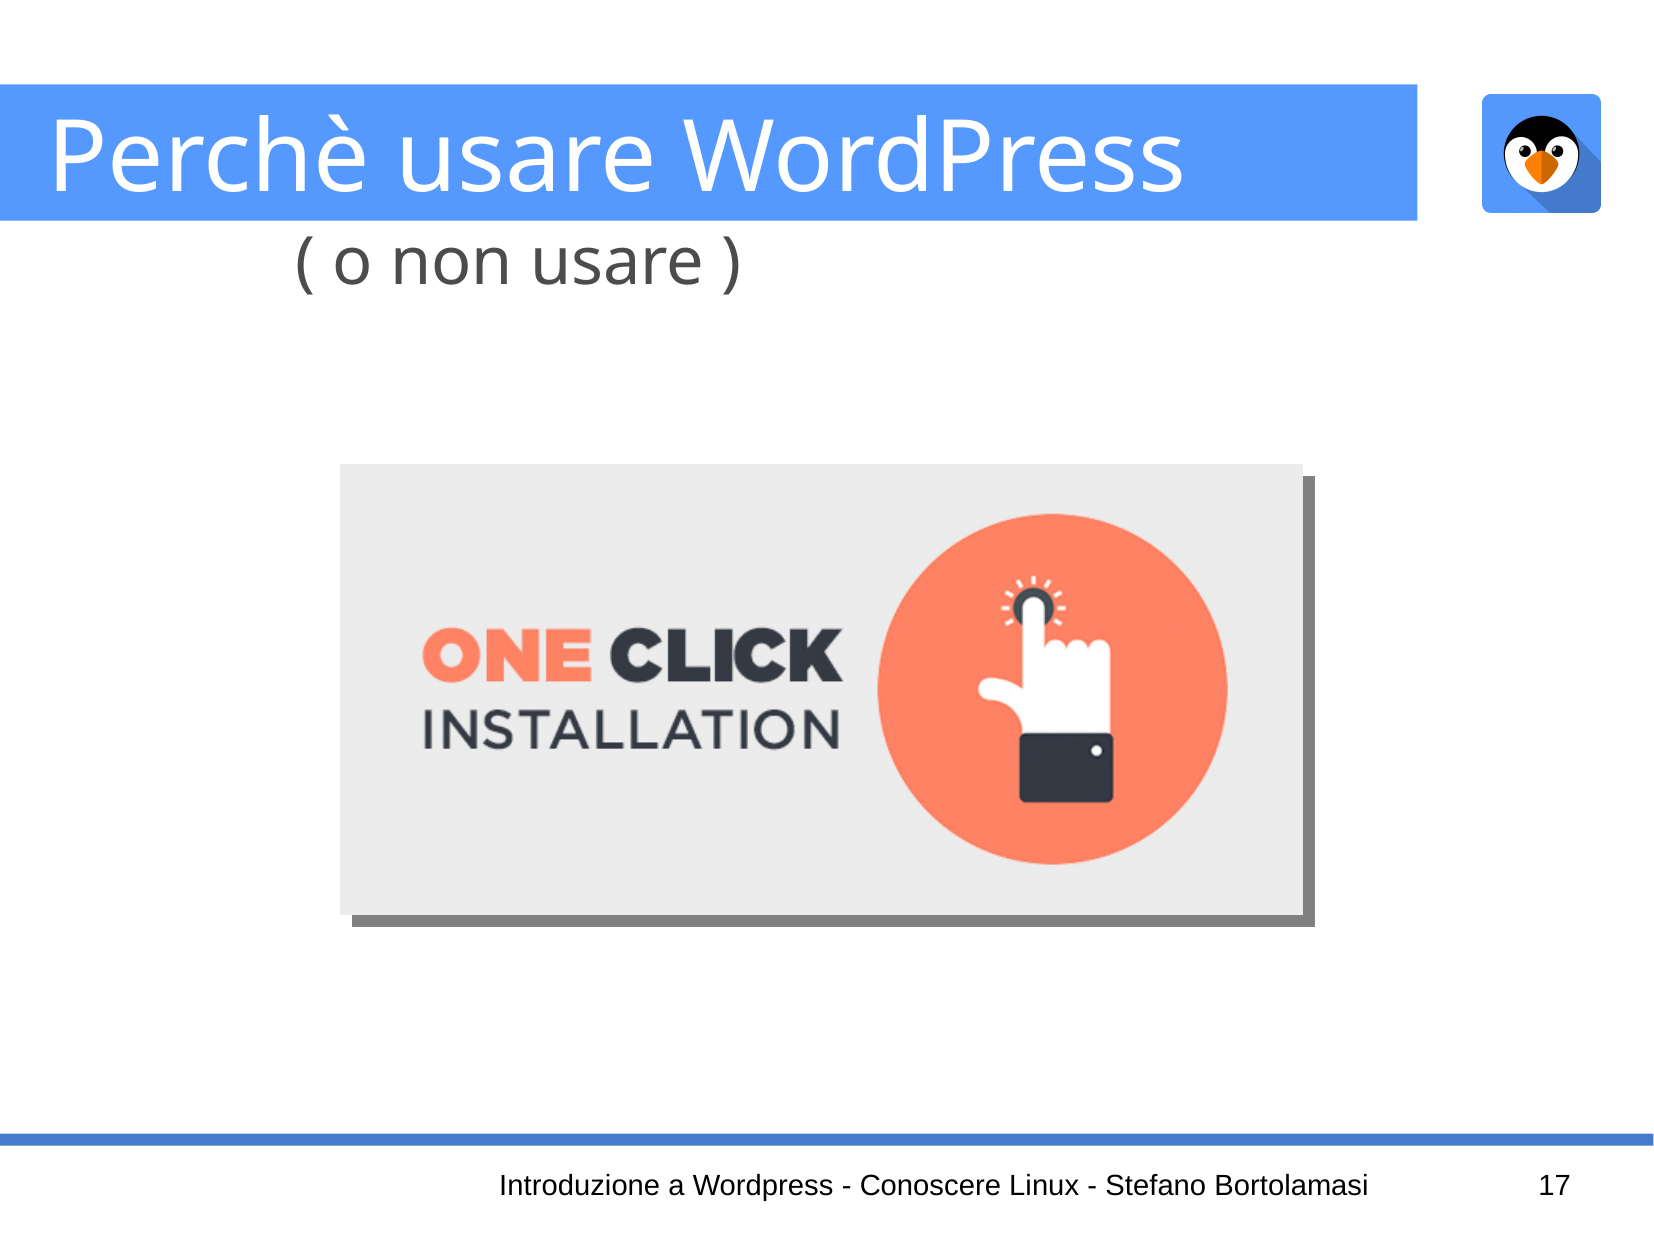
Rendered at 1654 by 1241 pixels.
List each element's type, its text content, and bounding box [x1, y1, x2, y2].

picture [340, 464, 1303, 915]
picture [1482, 94, 1601, 213]
title Perchè usare WordPress [0, 91, 1418, 214]
list ( o non usare ) [224, 213, 827, 337]
